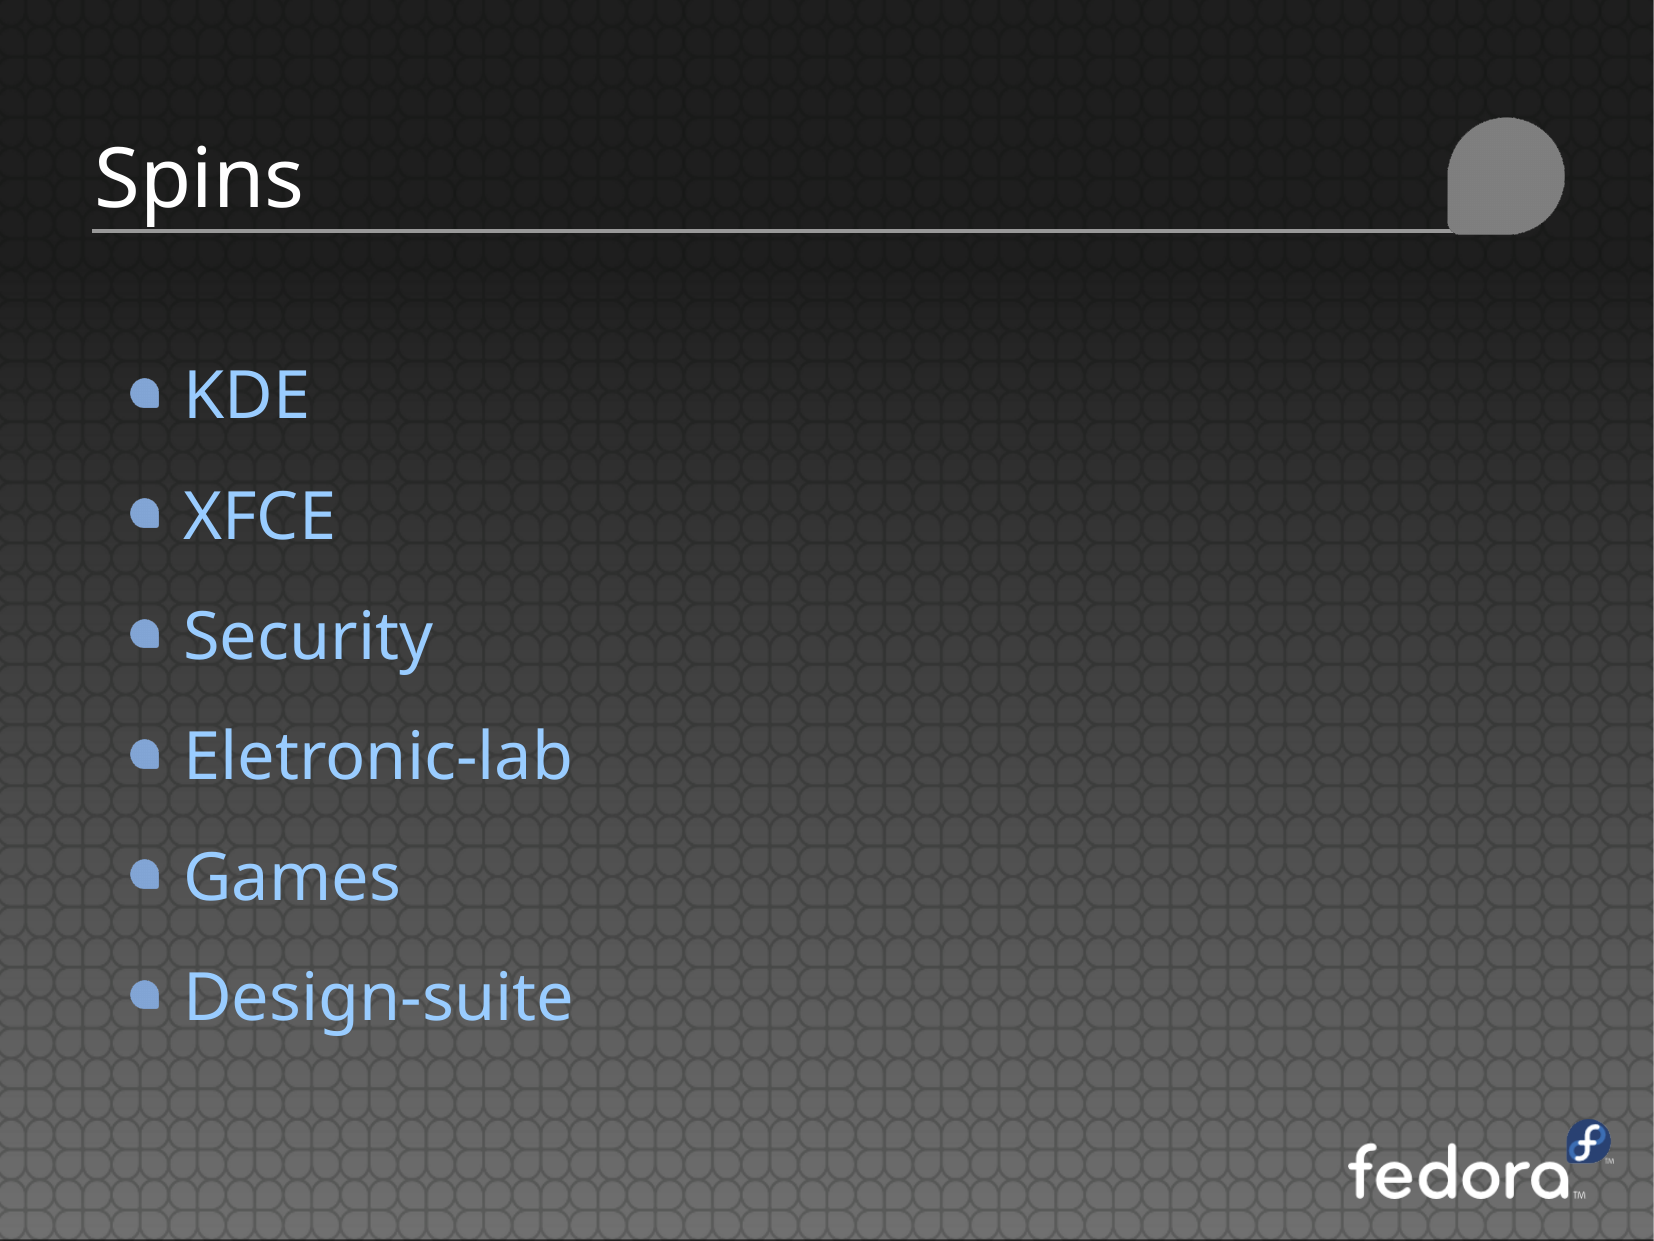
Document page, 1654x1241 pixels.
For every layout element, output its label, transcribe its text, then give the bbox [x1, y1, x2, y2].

title Spins [94, 100, 1426, 251]
picture [0, 0, 1654, 1241]
list KDE XFCE Security Eletronic-lab Games Design-suite [112, 227, 1501, 1163]
